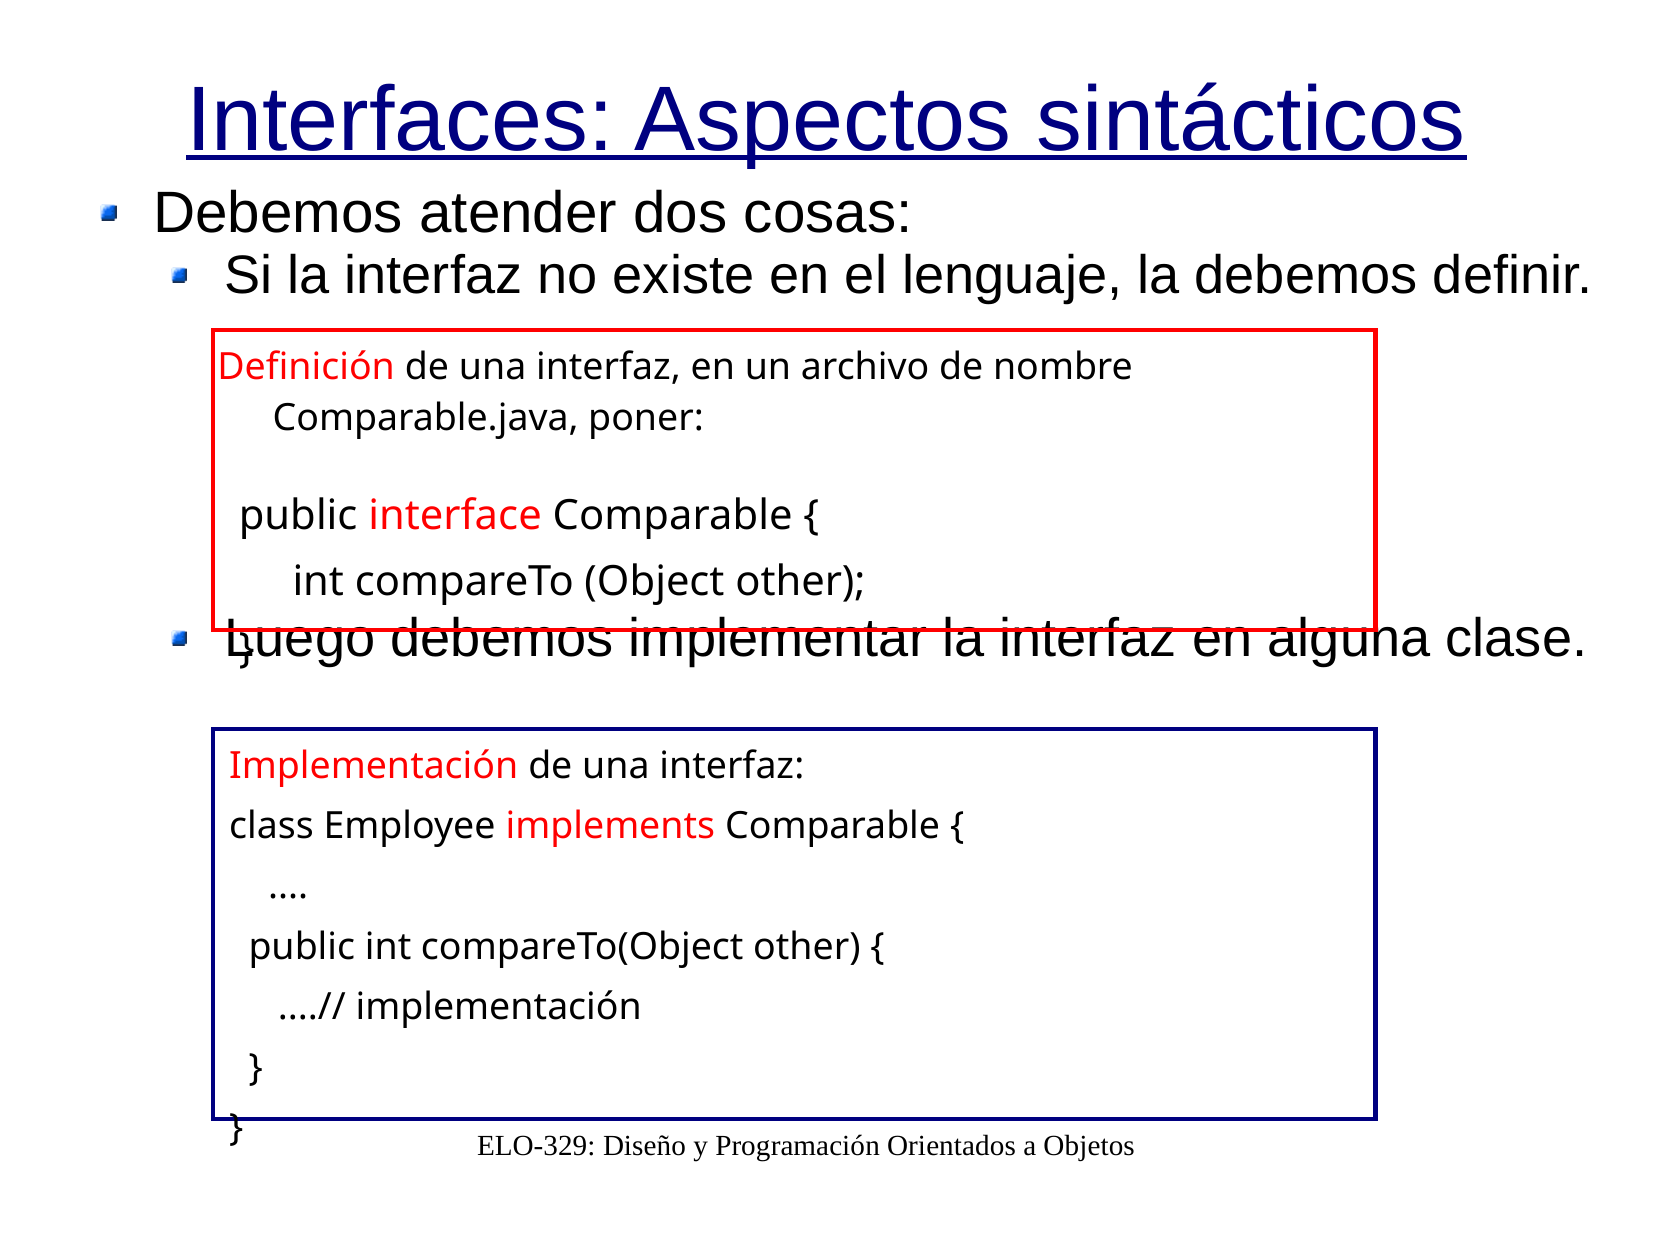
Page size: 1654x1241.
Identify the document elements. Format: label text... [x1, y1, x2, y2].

list Debemos atender dos cosas: Si la interfaz no existe en el lenguaje, la debemos definir. Luego debemos implementar la interfaz en alguna clase. [82, 179, 1651, 1163]
title Interfaces: Aspectos sintácticos [82, 49, 1571, 179]
text_box Implementación de una interfaz: class Employee implements Comparable { .... public int compareTo(Object other) { ....// implementación } } [212, 729, 1376, 1120]
text_box Definición de una interfaz, en un archivo de nombre Comparable.java, poner: public interface Comparable { int compareTo (Object other); } [212, 330, 1376, 630]
